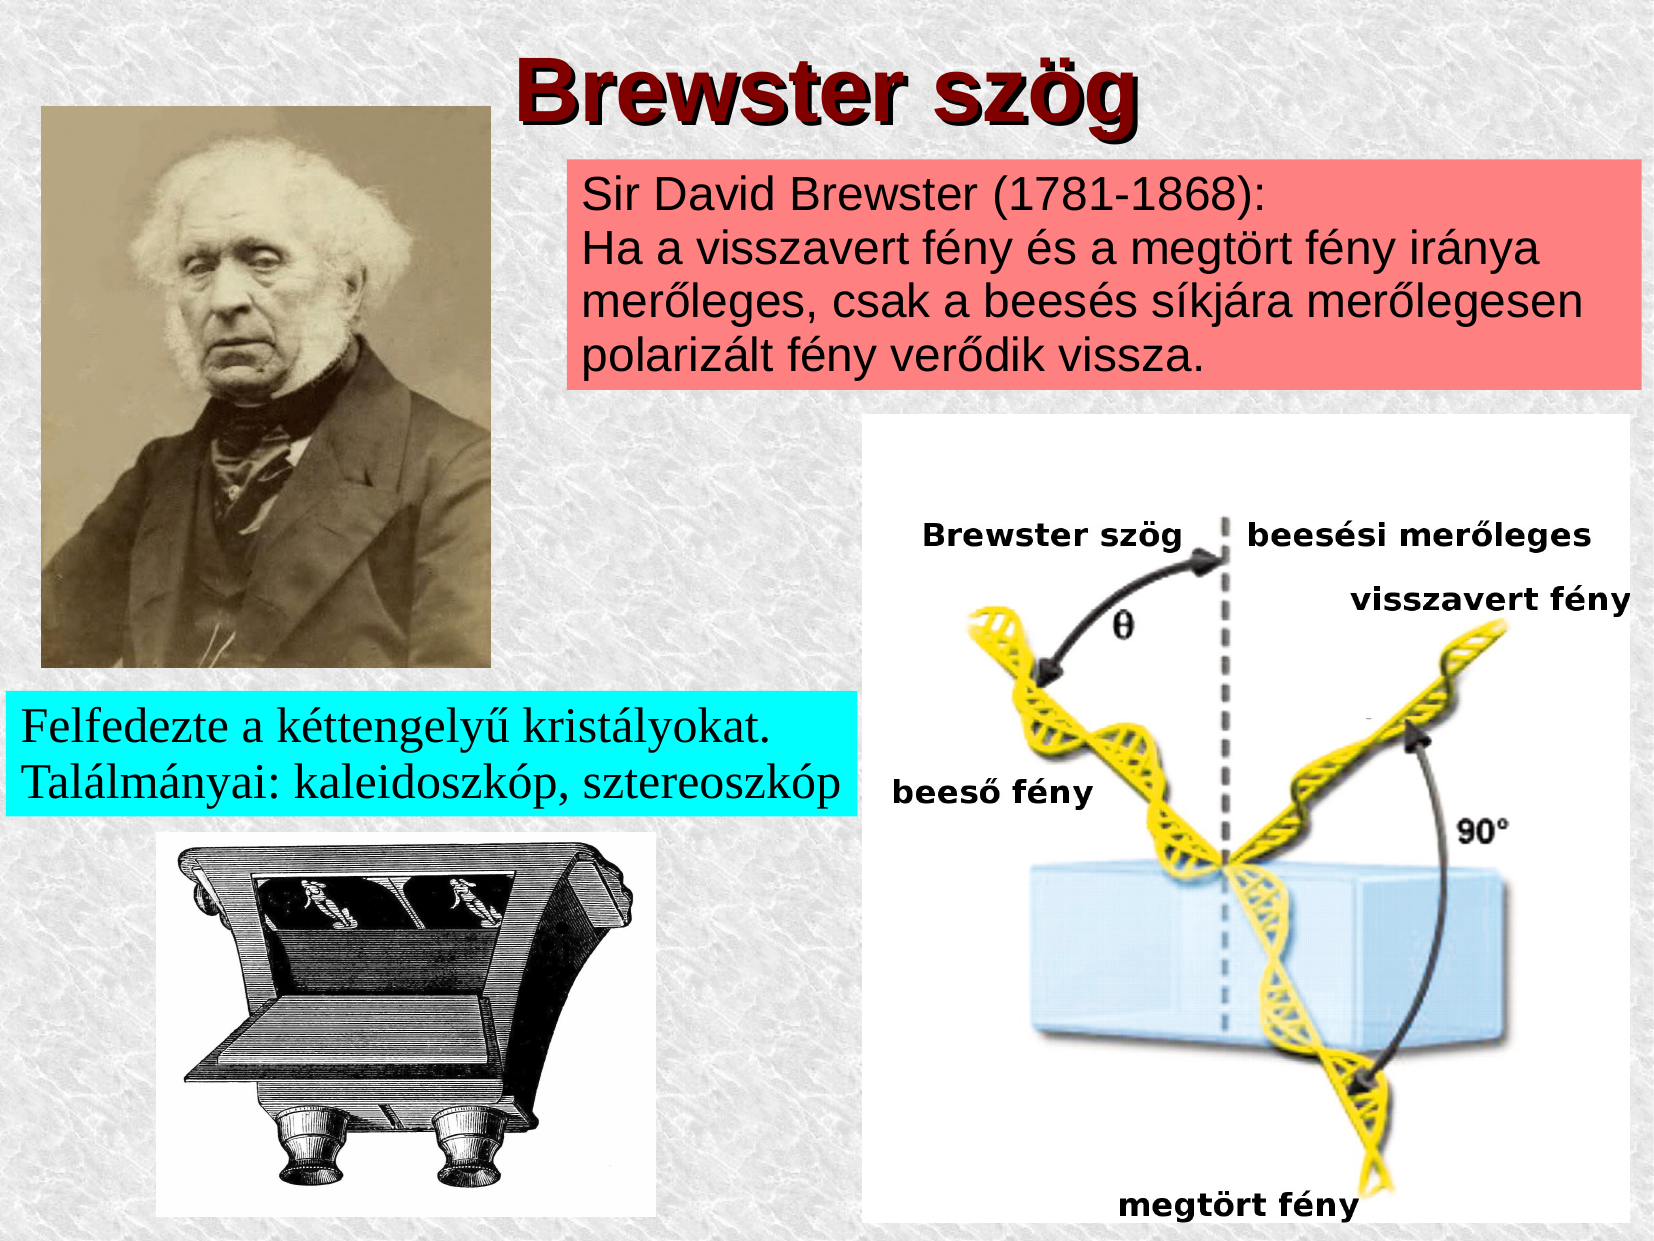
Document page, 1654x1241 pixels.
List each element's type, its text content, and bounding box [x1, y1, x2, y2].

picture [0, 0, 1654, 1241]
text_box Felfedezte a kéttengelyű kristályokat. Találmányai: kaleidoszkóp, sztereoszkóp [5, 690, 858, 817]
title Brewster szög [82, 20, 1572, 160]
text_box Sir David Brewster (1781-1868): Ha a visszavert fény és a megtört fény iránya merőleges, csak a beesés síkjára merőlegesen polarizált fény verődik vissza. [566, 159, 1642, 390]
